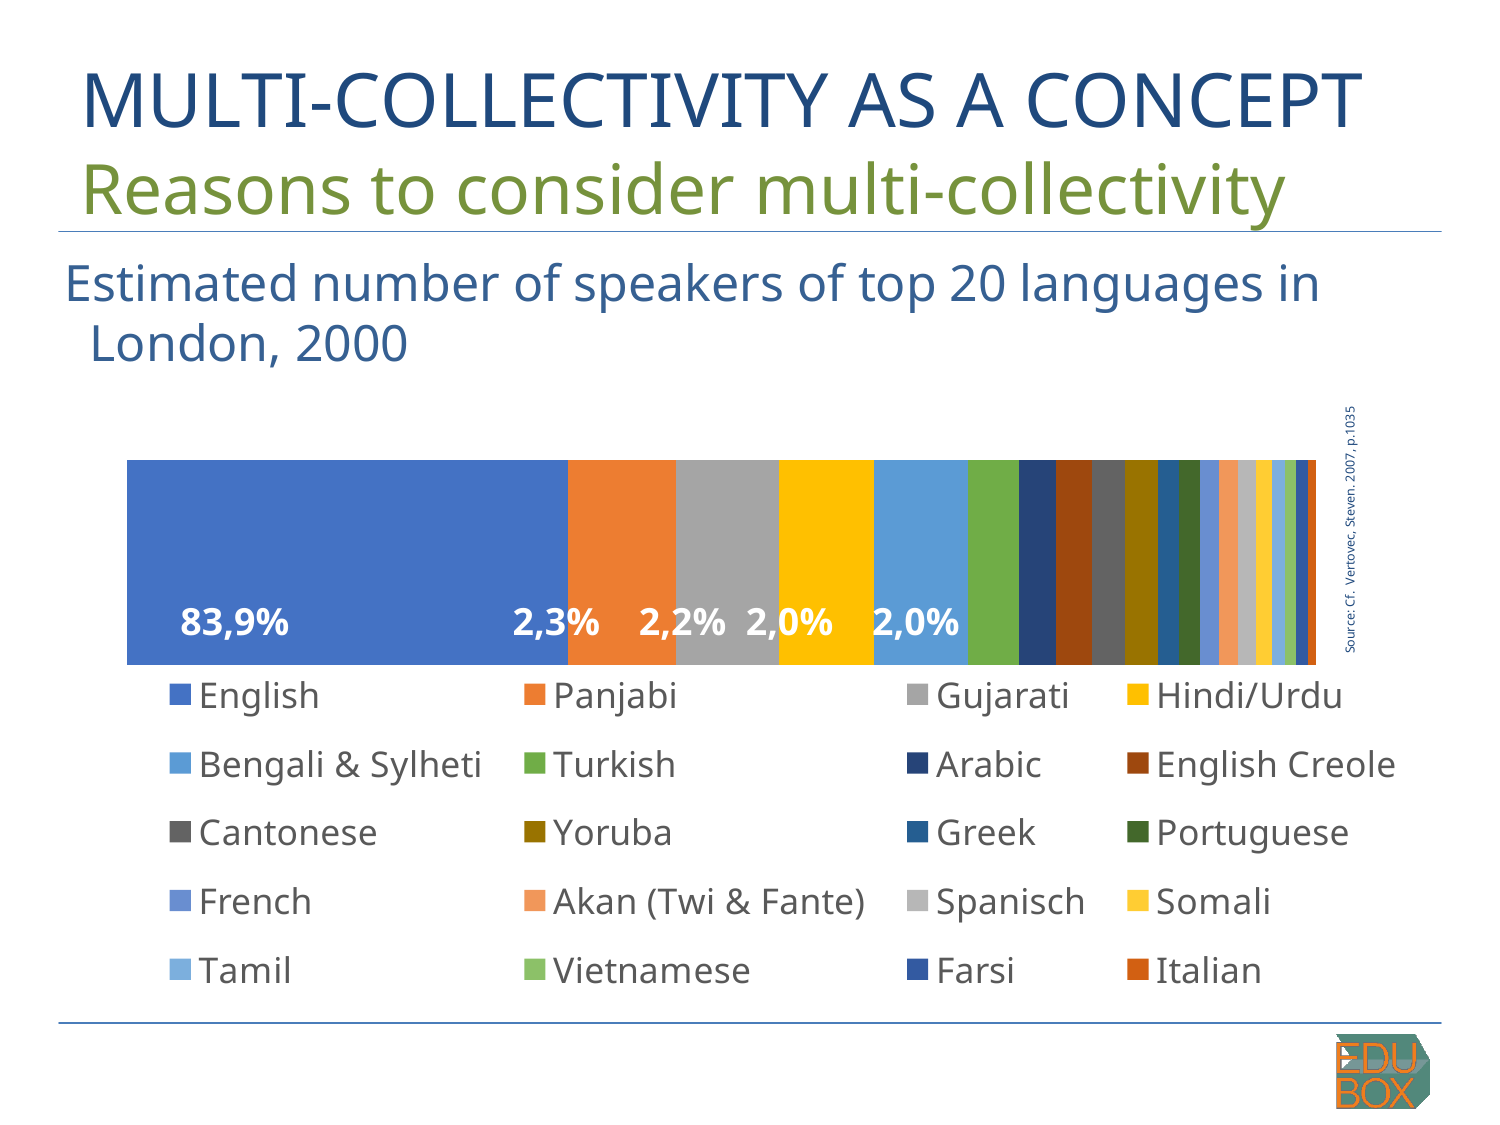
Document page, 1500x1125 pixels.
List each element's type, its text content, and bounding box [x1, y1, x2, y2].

text_box 83,9% 2,3% 2,2% 2,0% 2,0% [165, 590, 1216, 652]
list Reasons to consider multi-collectivity [64, 153, 1412, 244]
text_box Source: Cf. Vertovec, Steven. 2007, p.1035 [1334, 377, 1365, 669]
chart [79, 307, 1500, 1014]
list Estimated number of speakers of top 20 languages in London, 2000 [49, 244, 1459, 343]
picture [1328, 1028, 1437, 1114]
title MULTI-COLLECTIVITY AS A CONCEPT [64, 42, 1471, 153]
